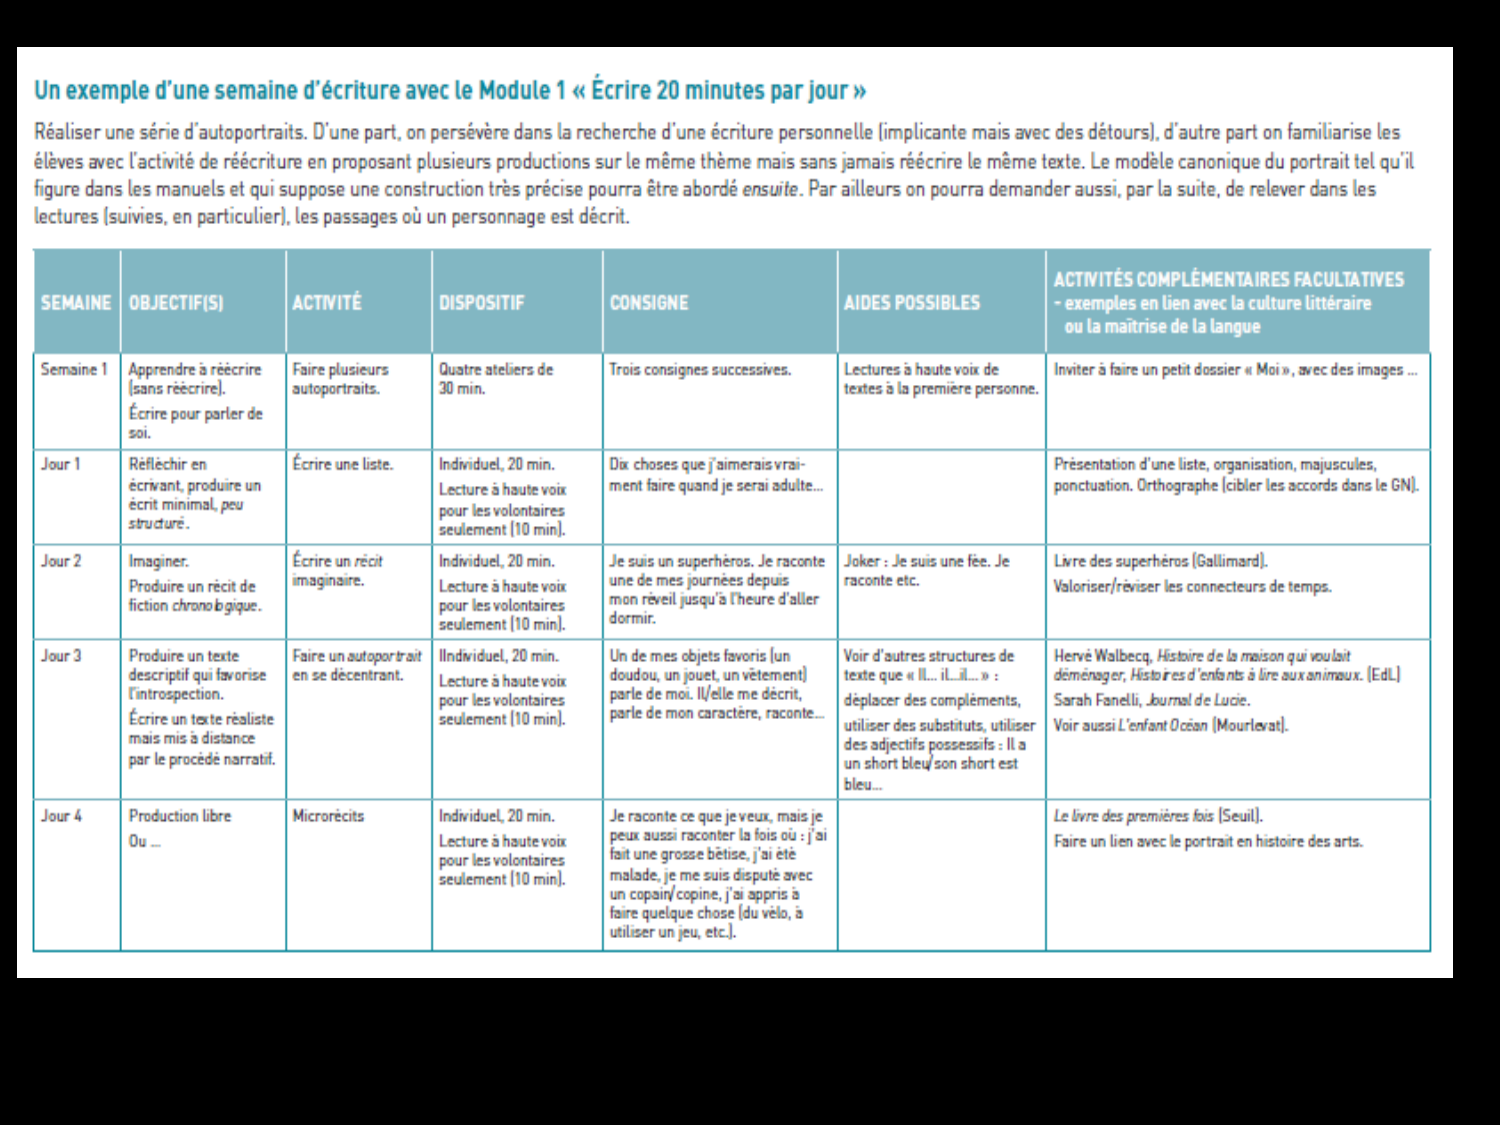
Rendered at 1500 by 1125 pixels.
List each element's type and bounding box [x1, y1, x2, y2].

picture [17, 47, 1453, 978]
